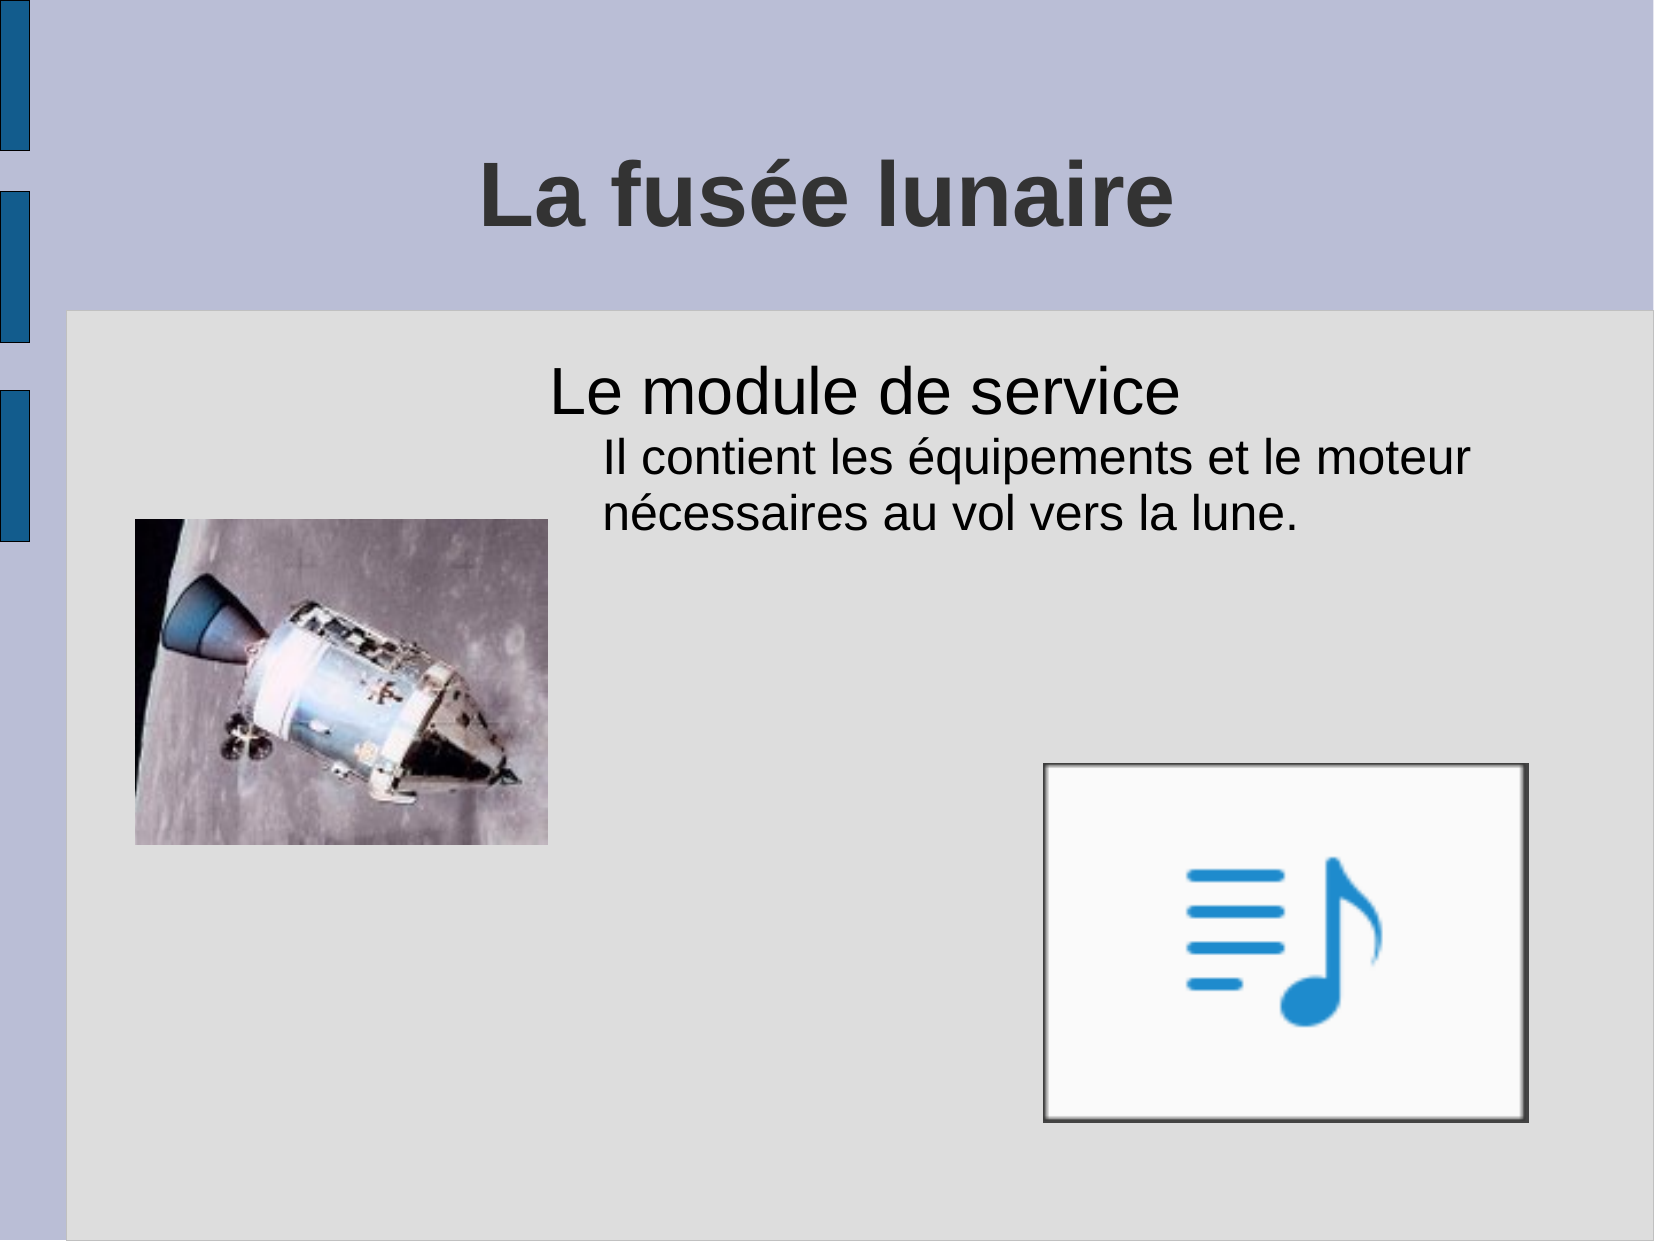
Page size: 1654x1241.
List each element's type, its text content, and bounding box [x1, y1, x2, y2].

picture [135, 519, 548, 845]
list Le module de service Il contient les équipements et le moteur nécessaires au vol vers la lune. [531, 354, 1517, 541]
title La fusée lunaire [121, 91, 1534, 299]
text_box [1042, 761, 1530, 1125]
